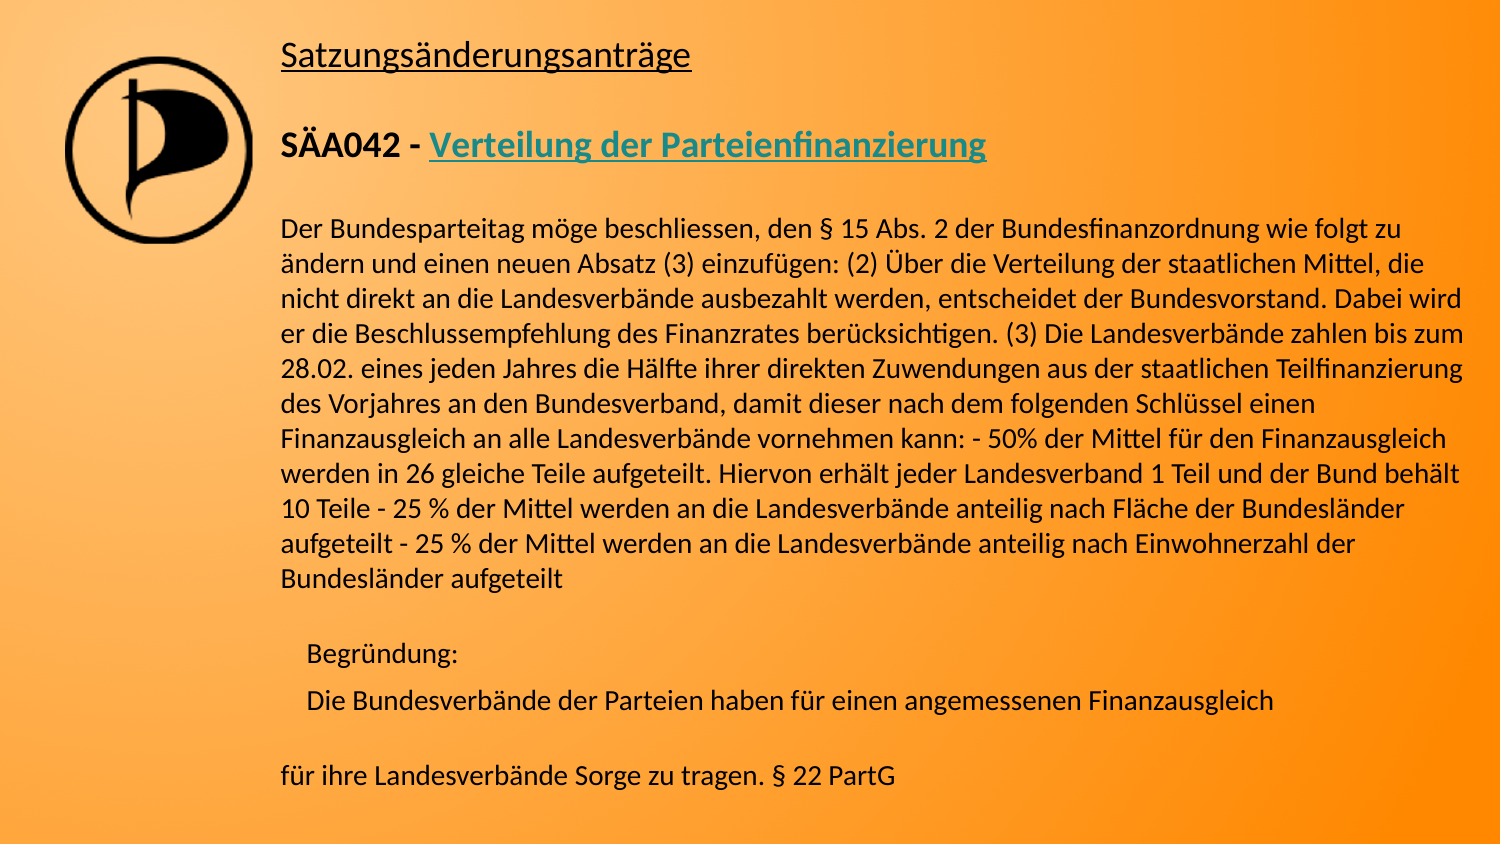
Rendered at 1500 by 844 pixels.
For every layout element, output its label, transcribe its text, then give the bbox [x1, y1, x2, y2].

text_box Satzungsänderungsanträge SÄA042 - Verteilung der Parteienfinanzierung Der Bundesparteitag möge beschliessen, den § 15 Abs. 2 der Bundesfinanzordnung wie folgt zu ändern und einen neuen Absatz (3) einzufügen: (2) Über die Verteilung der staatlichen Mittel, die nicht direkt an die Landesverbände ausbezahlt werden, entscheidet der Bundesvorstand. Dabei wird er die Beschlussempfehlung des Finanzrates berücksichtigen. (3) Die Landesverbände zahlen bis zum 28.02. eines jeden Jahres die Hälfte ihrer direkten Zuwendungen aus der staatlichen Teilfinanzierung des Vorjahres an den Bundesverband, damit dieser nach dem folgenden Schlüssel einen Finanzausgleich an alle Landesverbände vornehmen kann: - 50% der Mittel für den Finanzausgleich werden in 26 gleiche Teile aufgeteilt. Hiervon erhält jeder Landesverband 1 Teil und der Bund behält 10 Teile - 25 % der Mittel werden an die Landesverbände anteilig nach Fläche der Bundesländer aufgeteilt - 25 % der Mittel werden an die Landesverbände anteilig nach Einwohnerzahl der Bundesländer aufgeteilt Begründung: Die Bundesverbände der Parteien haben für einen angemessenen Finanzausgleich für ihre Landesverbände Sorge zu tragen. § 22 PartG [265, 22, 1500, 844]
picture [0, 0, 1500, 844]
